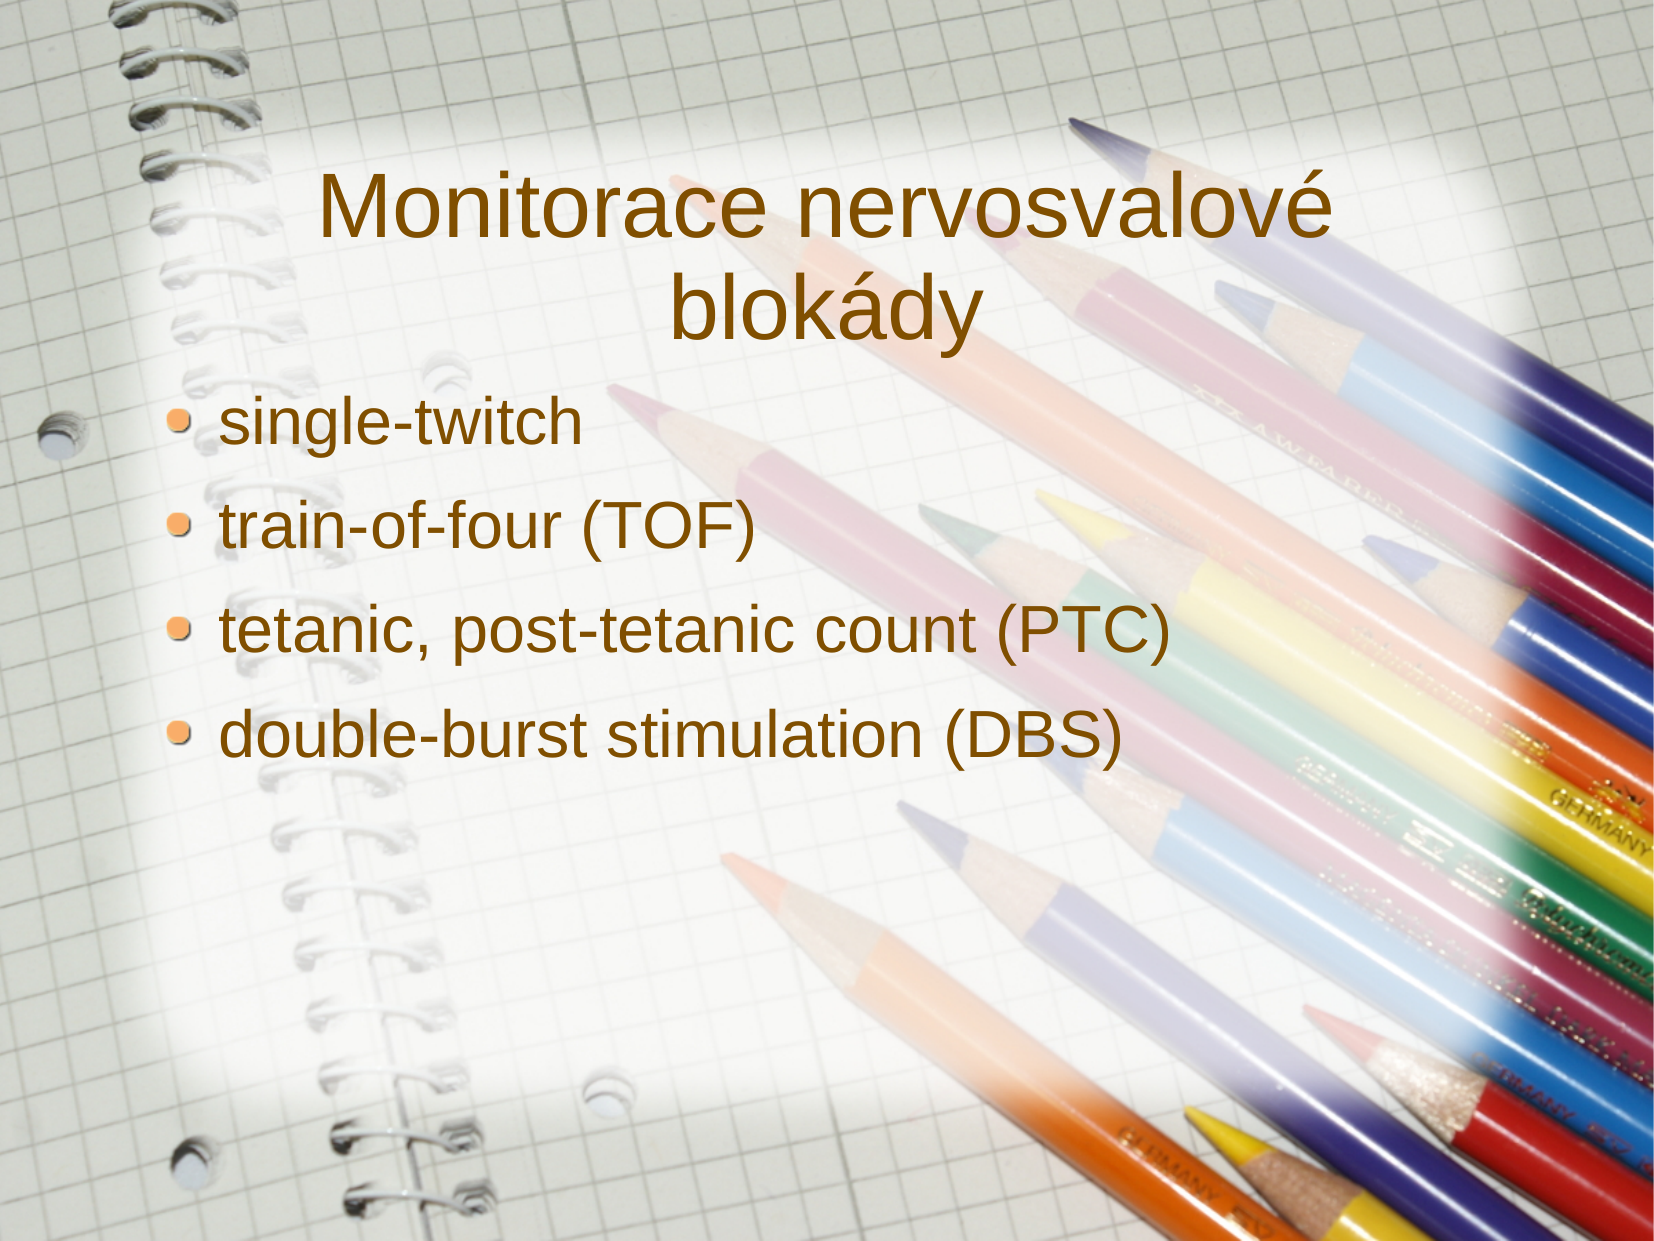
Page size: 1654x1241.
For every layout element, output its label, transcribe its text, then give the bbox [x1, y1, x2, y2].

picture [0, 0, 1654, 1241]
list single-twitch train-of-four (TOF) tetanic, post-tetanic count (PTC) double-burst stimulation (DBS) [147, 383, 1506, 1078]
title Monitorace nervosvalové blokády [147, 154, 1506, 360]
